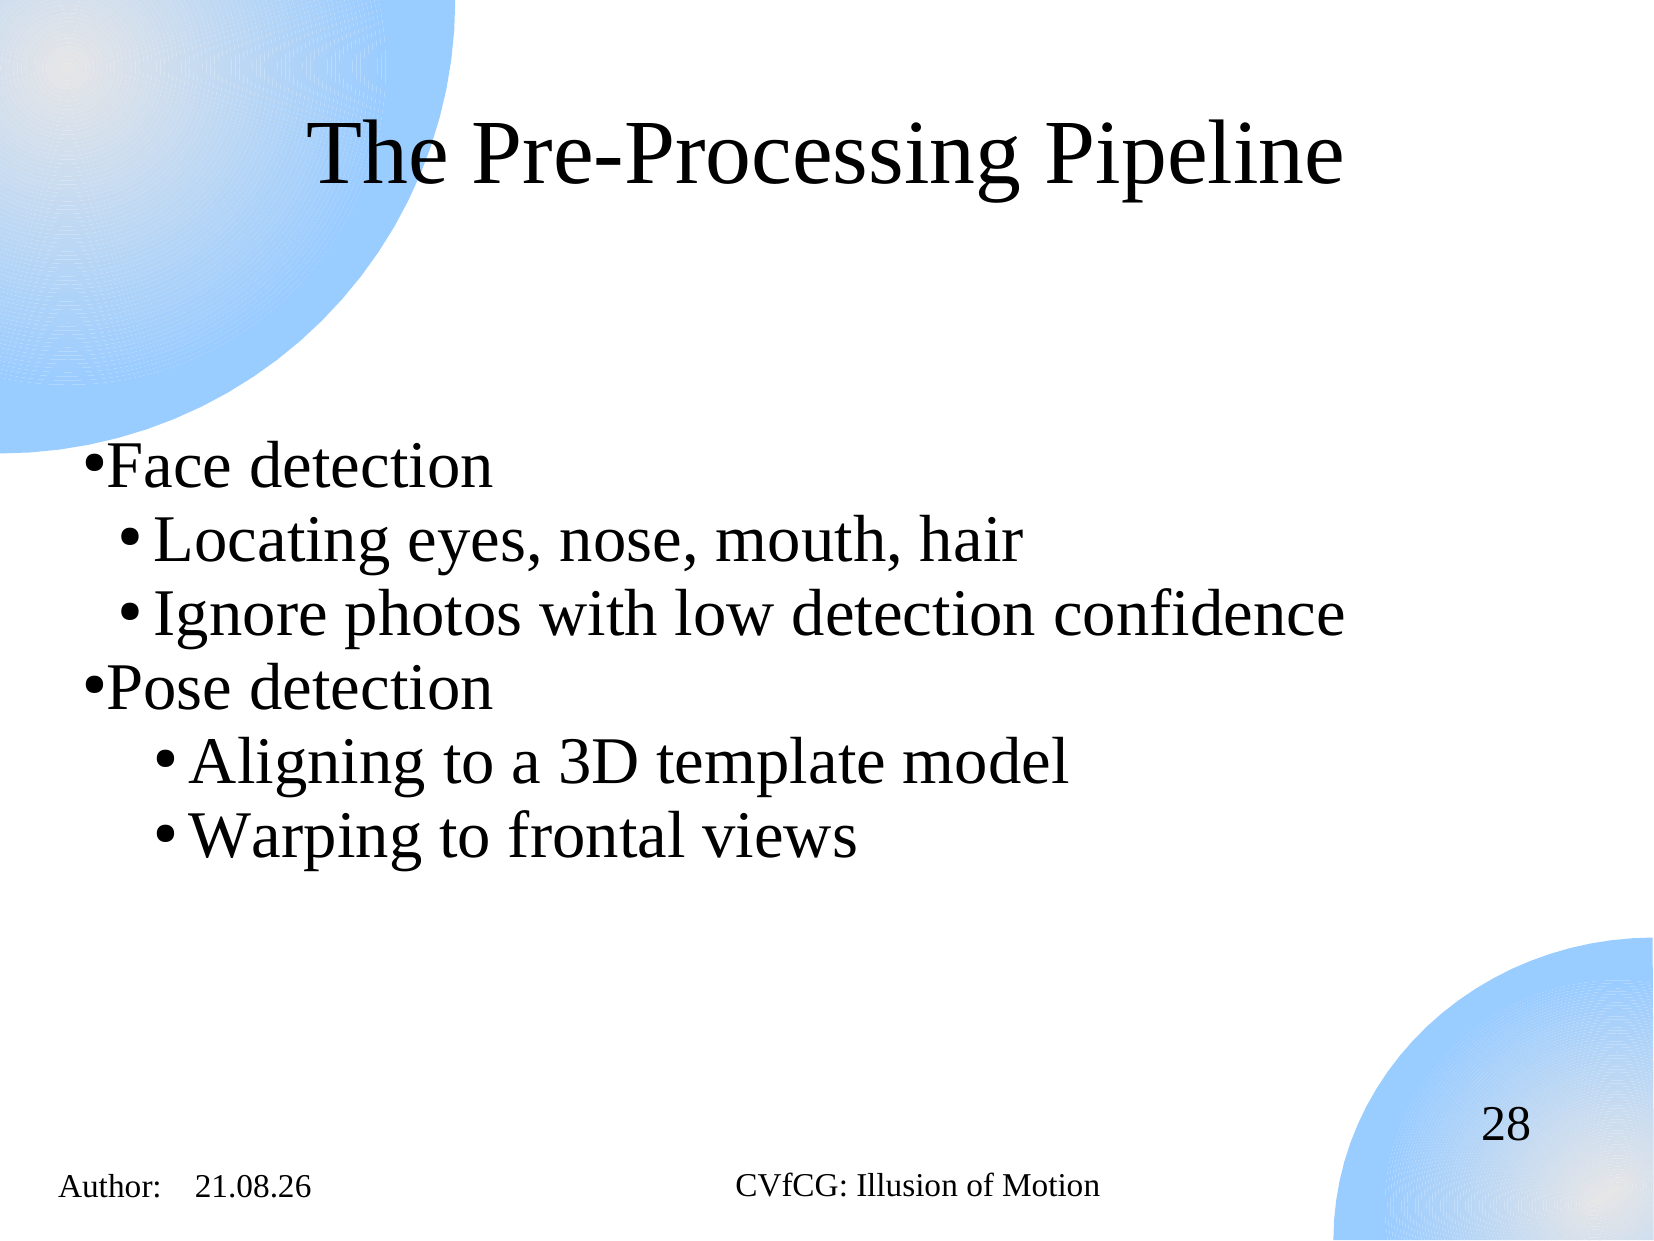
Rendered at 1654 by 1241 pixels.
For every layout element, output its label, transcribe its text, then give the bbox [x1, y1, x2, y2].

subtitle Face detection Locating eyes, nose, mouth, hair Ignore photos with low detection confidence Pose detection Aligning to a 3D template model Warping to frontal views [82, 290, 1571, 1010]
title The Pre-Processing Pipeline [82, 49, 1571, 257]
text_box <number> [1401, 1095, 1611, 1152]
text_box CVfCG: Illusion of Motion [735, 1166, 1346, 1204]
